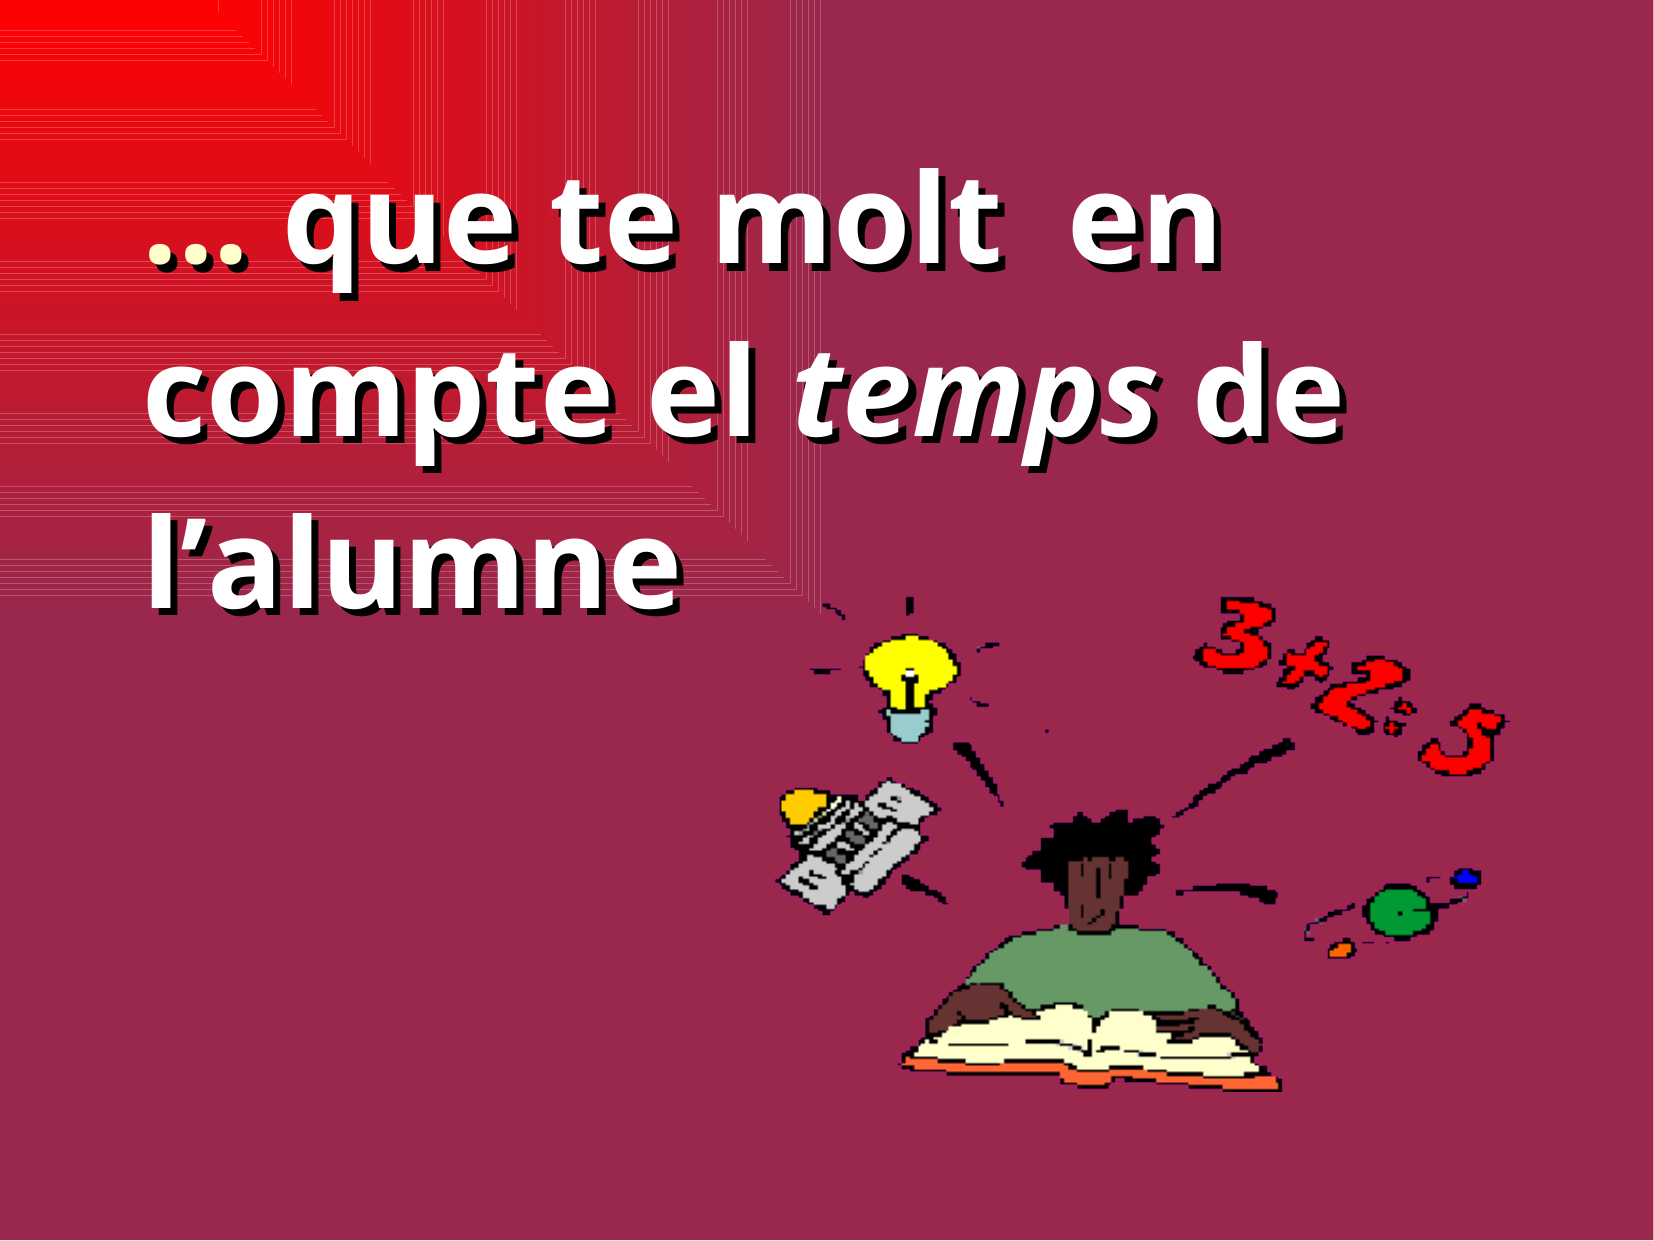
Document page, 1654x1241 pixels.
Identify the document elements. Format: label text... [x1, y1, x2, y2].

text_box ... que te molt en compte el temps de l’alumne [142, 128, 1552, 646]
picture [767, 595, 1510, 1092]
